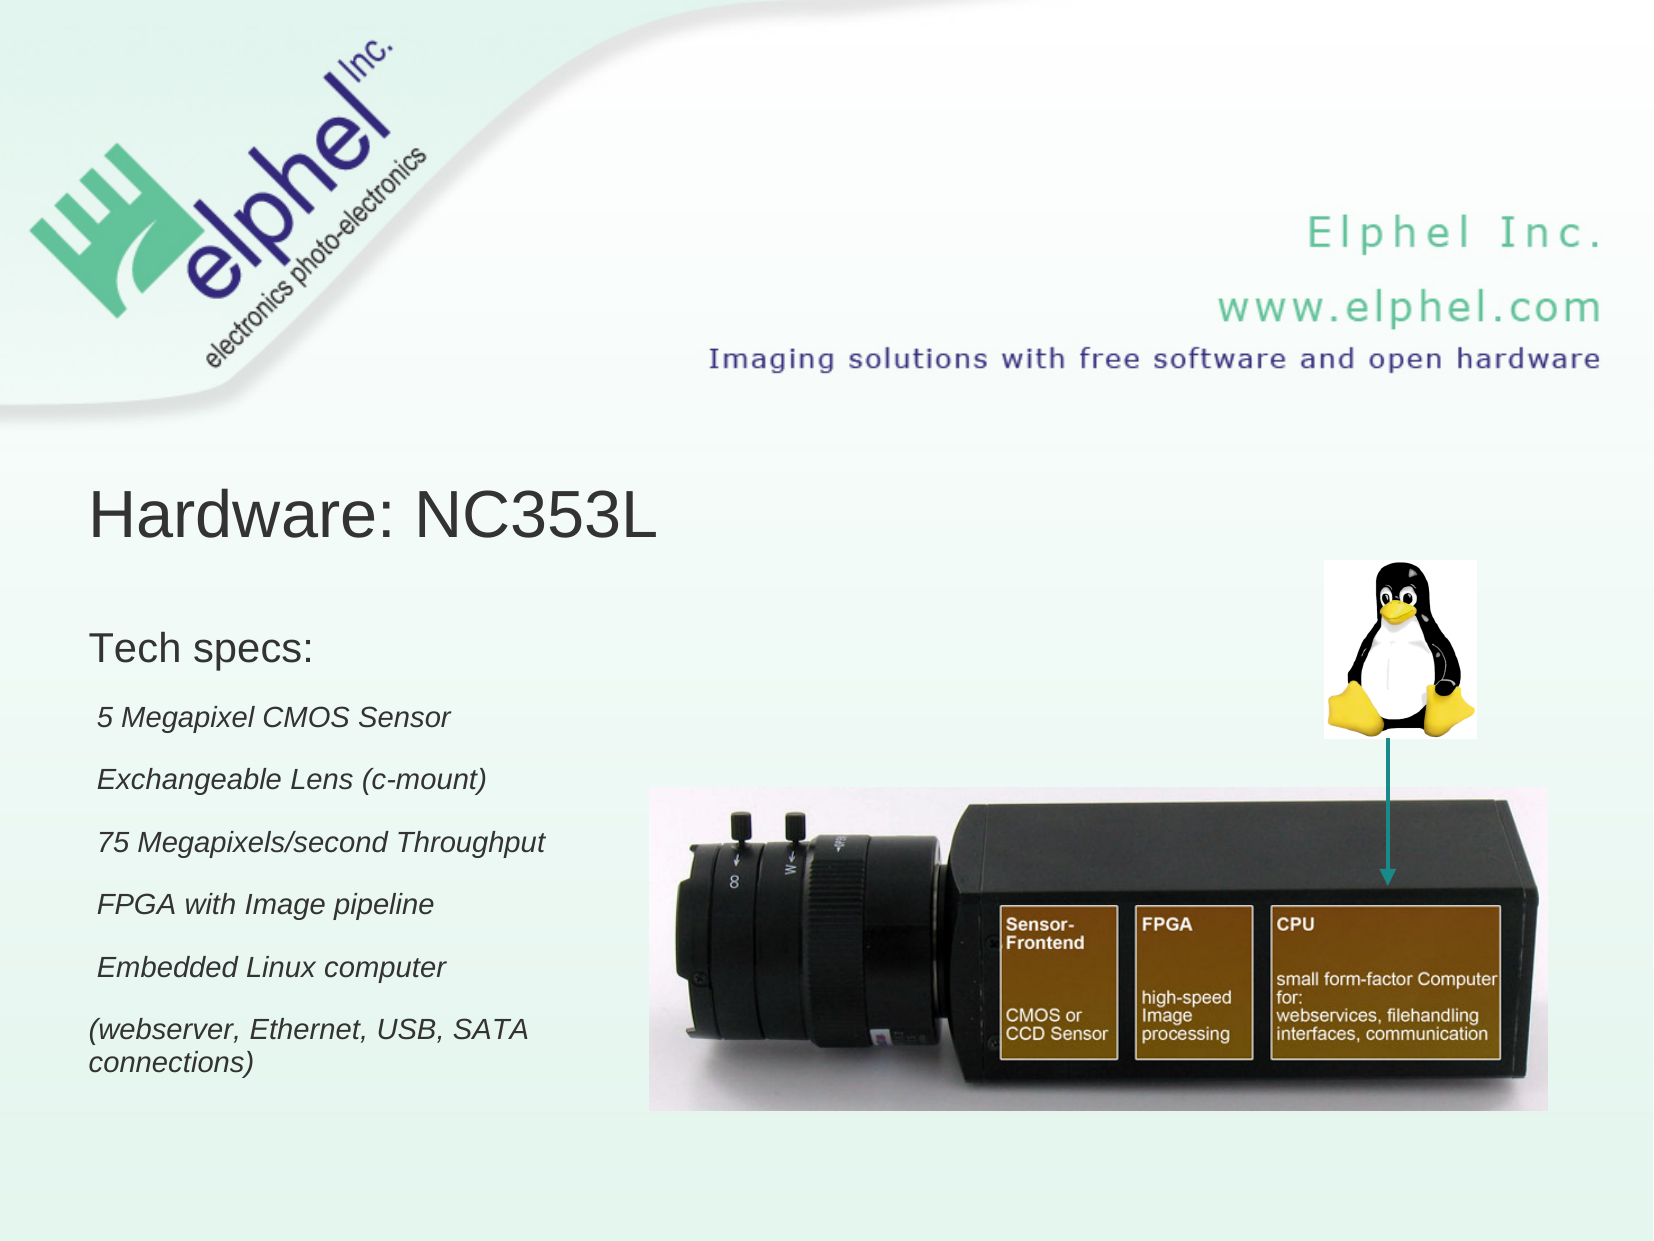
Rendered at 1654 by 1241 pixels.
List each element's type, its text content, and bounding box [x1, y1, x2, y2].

list Hardware: NC353L [88, 472, 1571, 621]
picture [0, 0, 1654, 1241]
list Tech specs: 5 Megapixel CMOS Sensor Exchangeable Lens (c-mount) 75 Megapixels/second Throughput FPGA with Image pipeline Embedded Linux computer (webserver, Ethernet, USB, SATA connections) [88, 620, 680, 1167]
